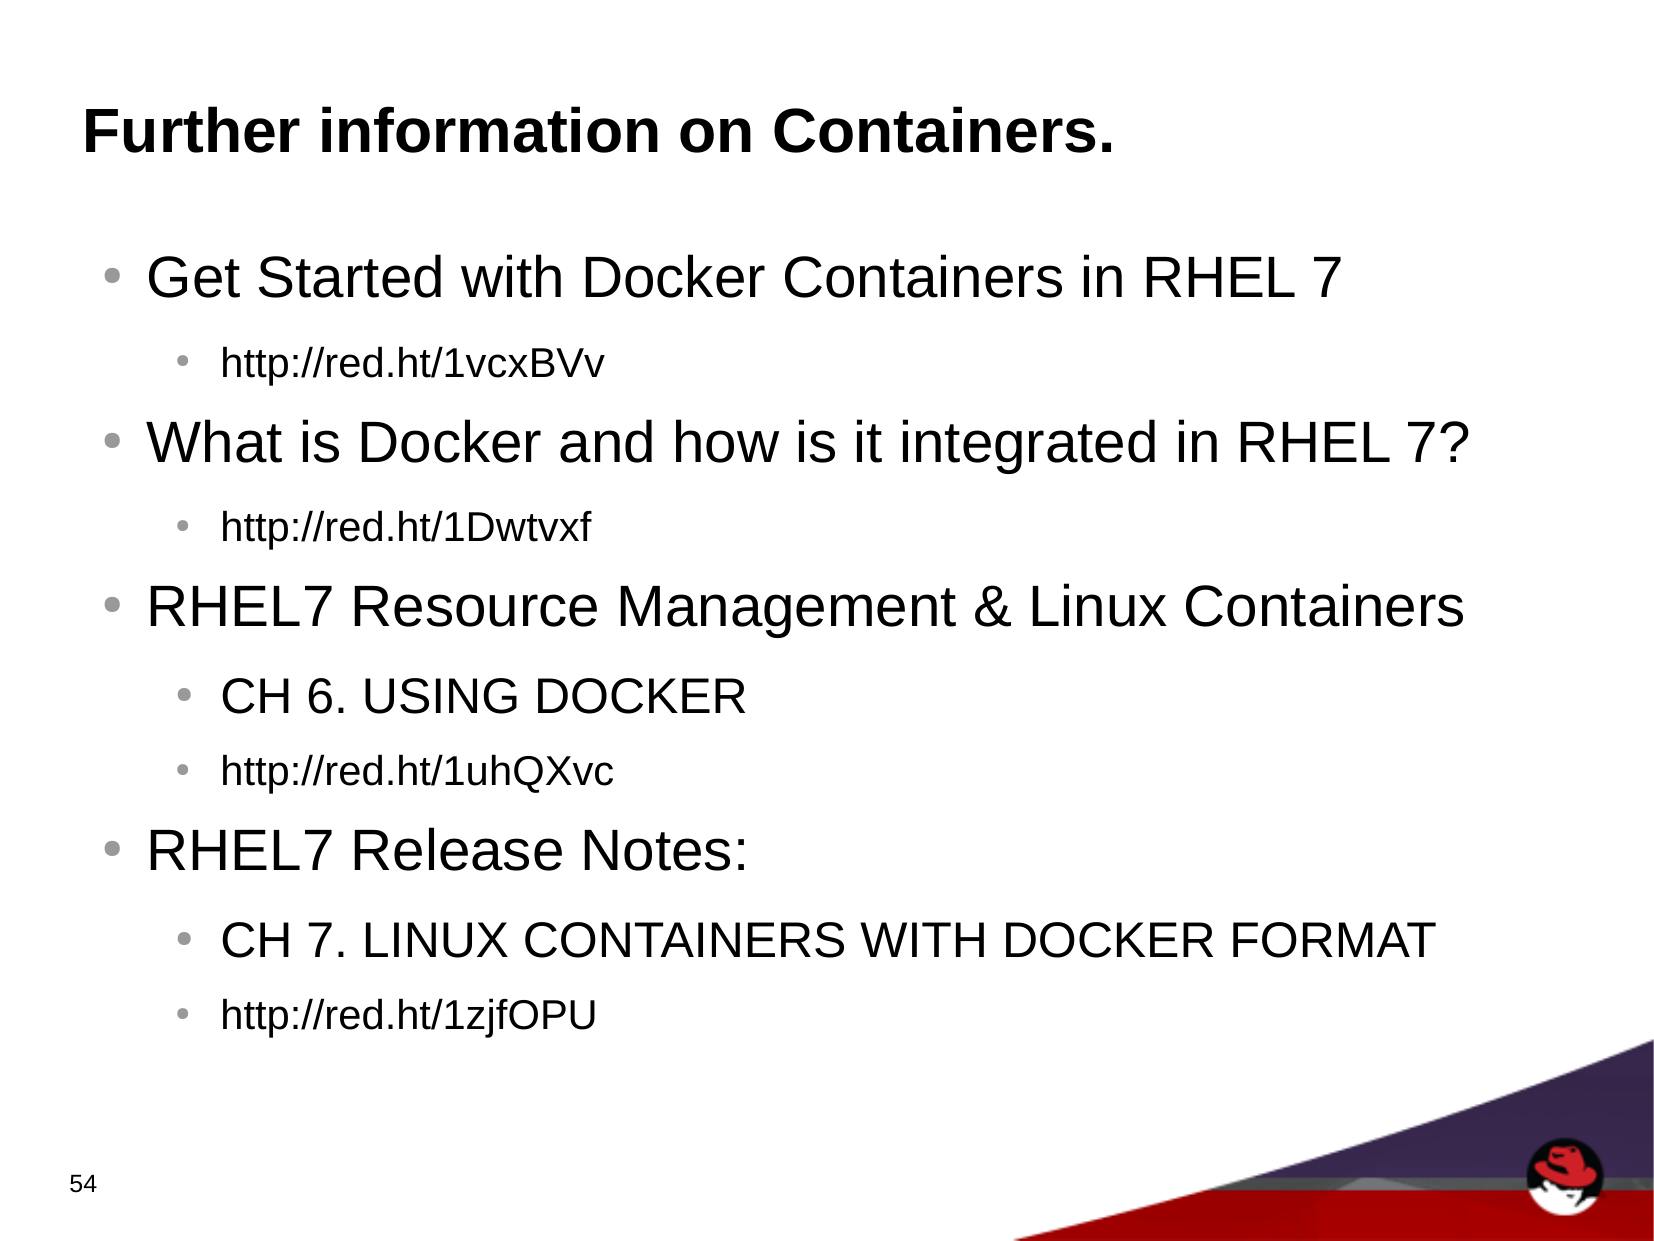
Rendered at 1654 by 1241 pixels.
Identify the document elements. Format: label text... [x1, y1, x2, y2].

picture [1012, 1036, 1654, 1241]
title Further information on Containers. [82, 37, 1571, 226]
list Get Started with Docker Containers in RHEL 7 http://red.ht/1vcxBVv What is Docker and how is it integrated in RHEL 7? http://red.ht/1Dwtvxf RHEL7 Resource Management & Linux Containers CH 6. USING DOCKER http://red.ht/1uhQXvc RHEL7 Release Notes: CH 7. LINUX CONTAINERS WITH DOCKER FORMAT http://red.ht/1zjfOPU [86, 244, 1576, 1039]
